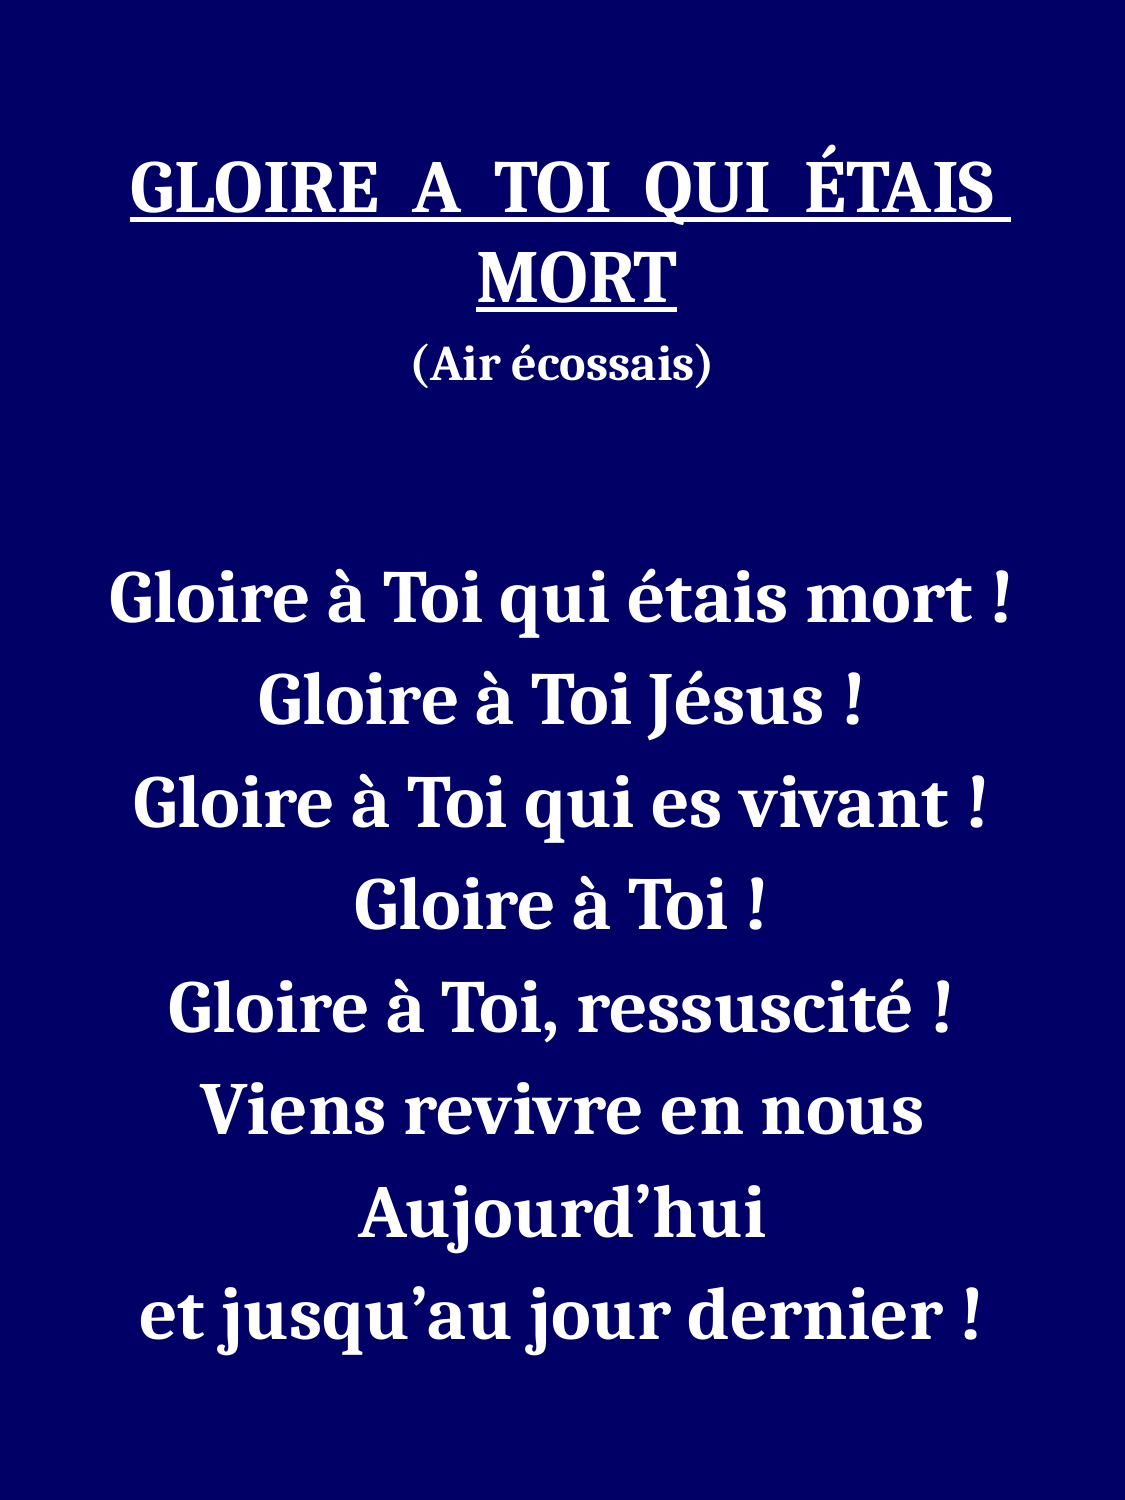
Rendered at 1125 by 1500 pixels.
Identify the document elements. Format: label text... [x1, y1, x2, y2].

text_box GLOIRE A TOI QUI ÉTAIS MORT (Air écossais) Gloire à Toi qui étais mort ! Gloire à Toi Jésus ! Gloire à Toi qui es vivant ! Gloire à Toi ! Gloire à Toi, ressuscité ! Viens revivre en nous Aujourd’hui et jusqu’au jour dernier ! [0, 0, 1125, 1340]
